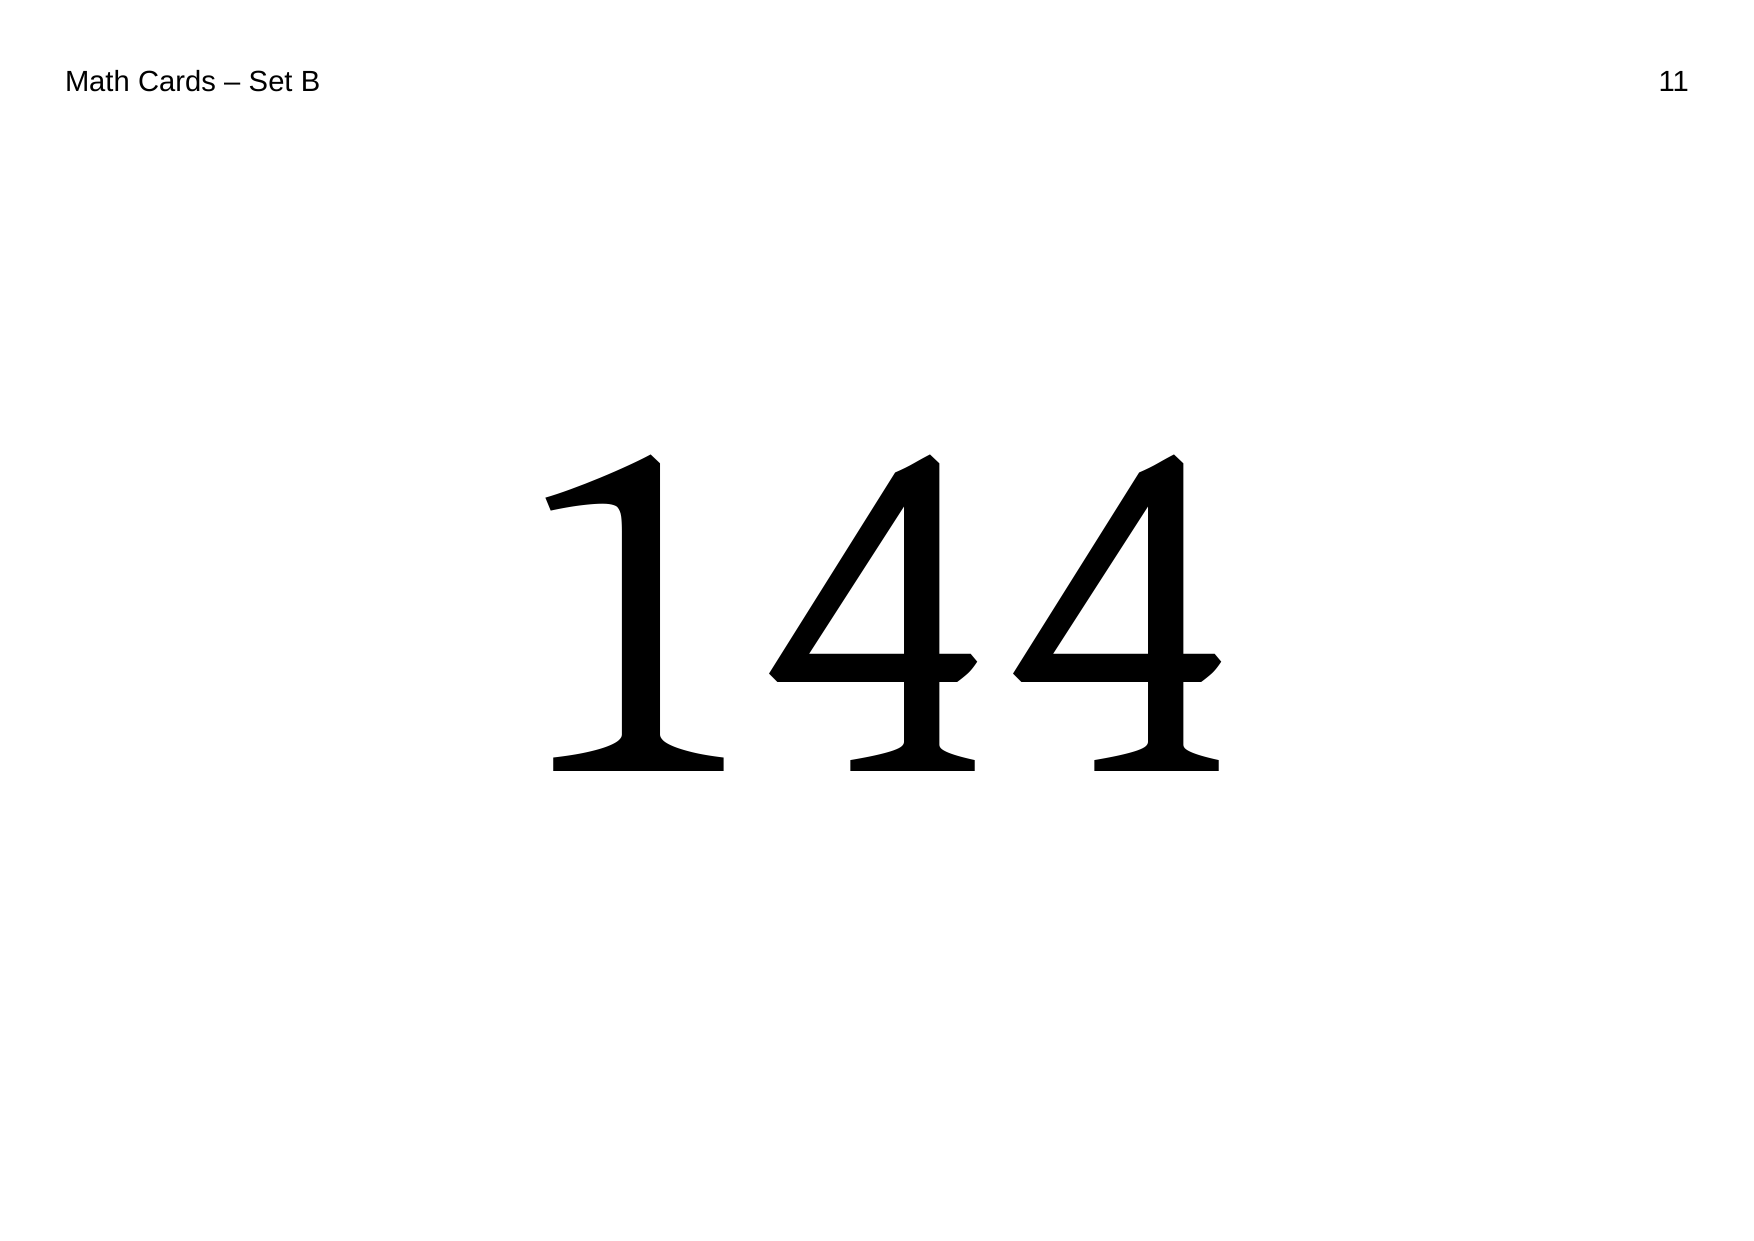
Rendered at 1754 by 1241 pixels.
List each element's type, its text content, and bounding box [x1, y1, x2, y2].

text_box 144 [504, 318, 1250, 922]
text_box 11 [1650, 59, 1695, 104]
text_box Math Cards – Set B [59, 59, 328, 104]
